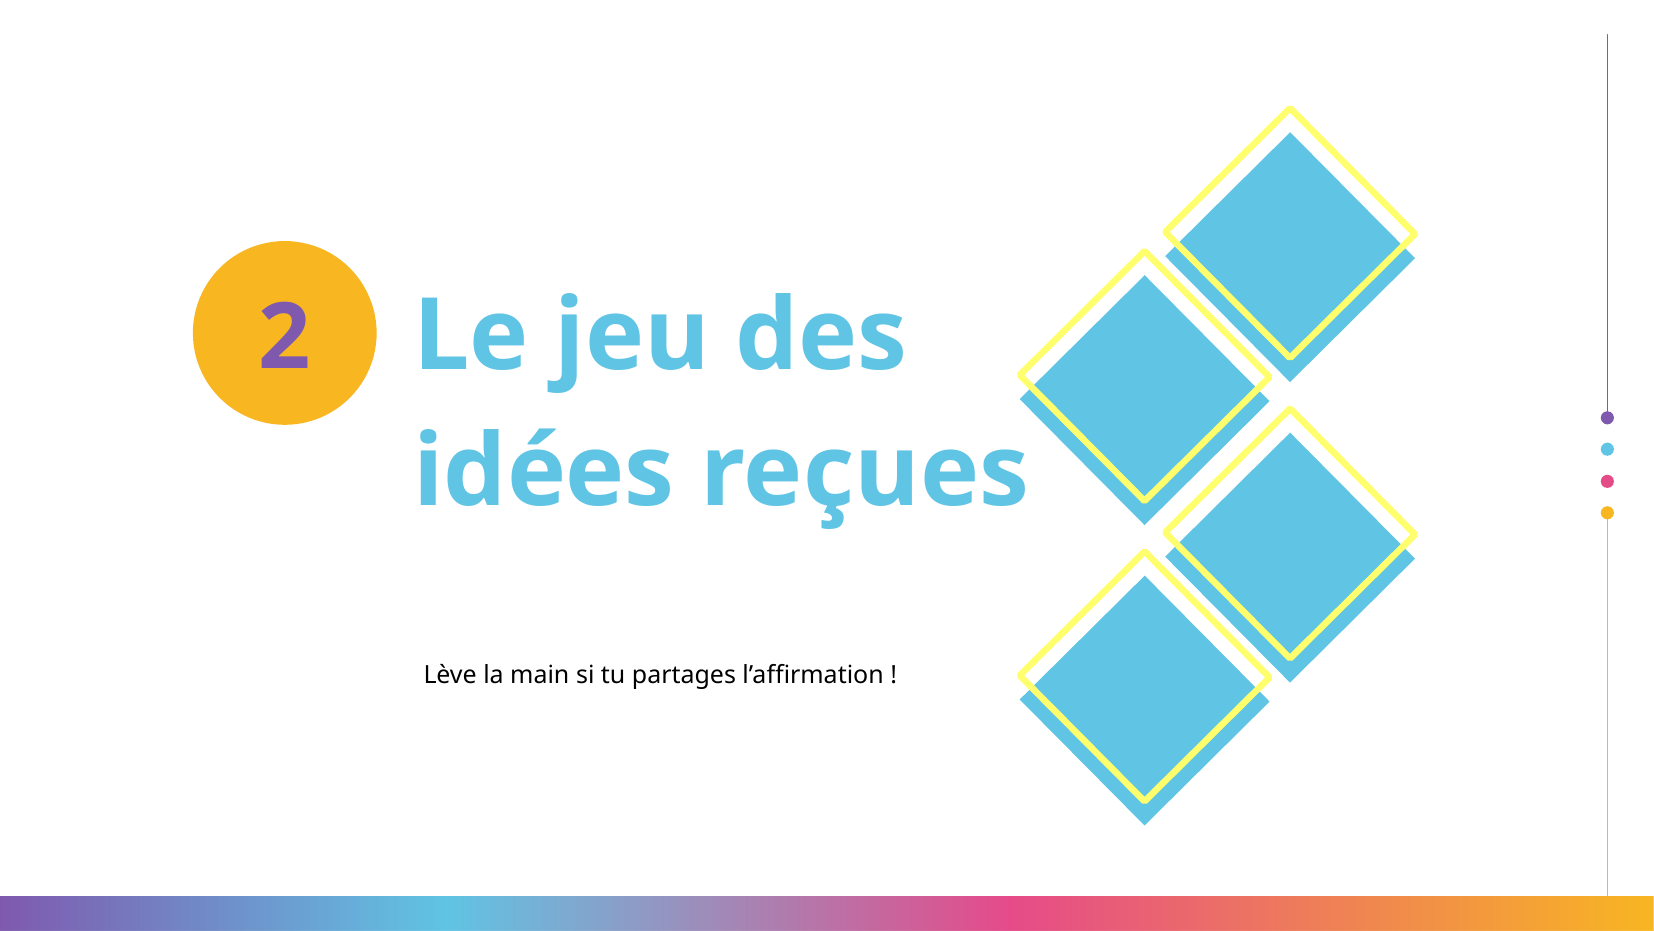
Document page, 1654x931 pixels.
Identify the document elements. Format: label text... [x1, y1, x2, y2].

title Lève la main si tu partages l’affirmation ! [423, 585, 910, 762]
title Le jeu des idées reçues [413, 194, 1052, 604]
text_box 2 [192, 241, 377, 425]
picture [0, 896, 1654, 931]
